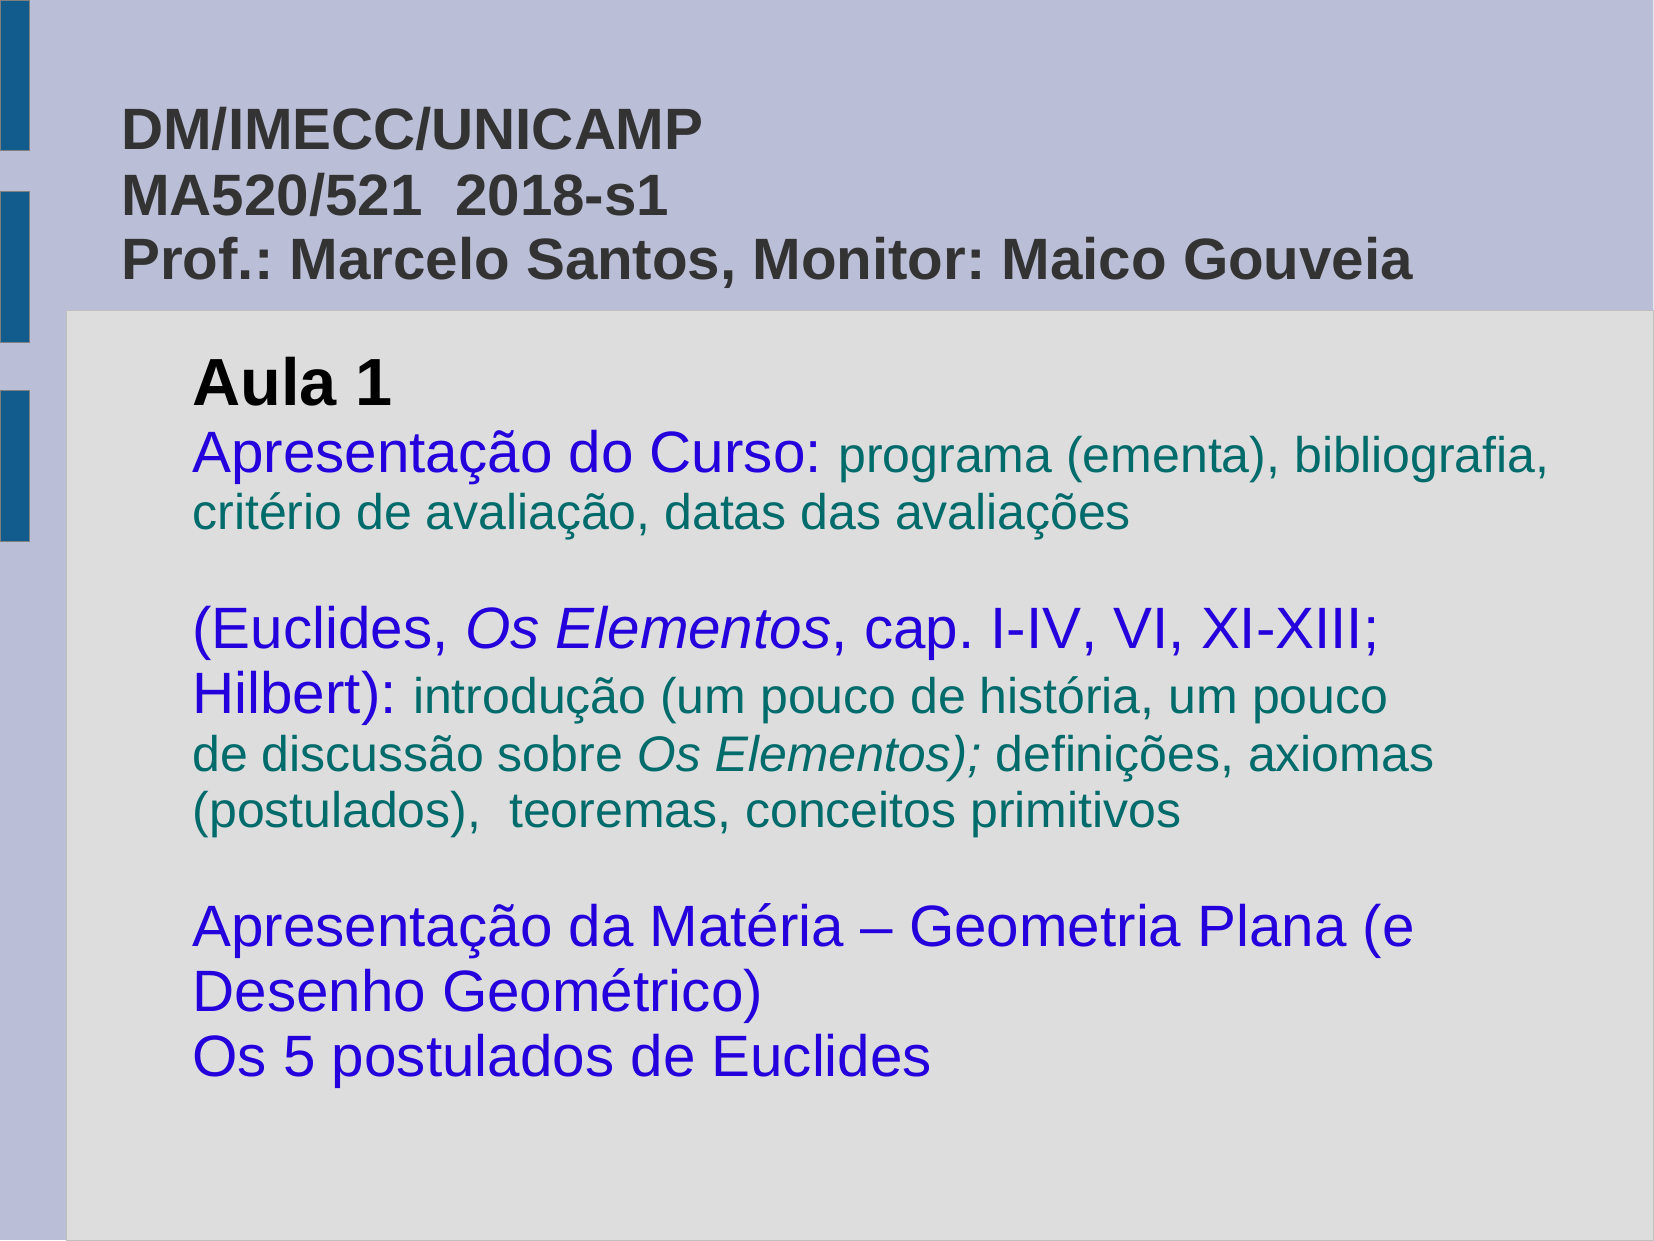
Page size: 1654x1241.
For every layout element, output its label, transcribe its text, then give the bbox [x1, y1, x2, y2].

title DM/IMECC/UNICAMP MA520/521 2018-s1 Prof.: Marcelo Santos, Monitor: Maico Gouveia [121, 68, 1534, 321]
list Aula 1 Apresentação do Curso: programa (ementa), bibliografia, critério de avaliação, datas das avaliações (Euclides, Os Elementos, cap. I-IV, VI, XI-XIII; Hilbert): introdução (um pouco de história, um pouco de discussão sobre Os Elementos); definições, axiomas (postulados), teoremas, conceitos primitivos Apresentação da Matéria – Geometria Plana (e Desenho Geométrico) Os 5 postulados de Euclides [121, 344, 1561, 1241]
